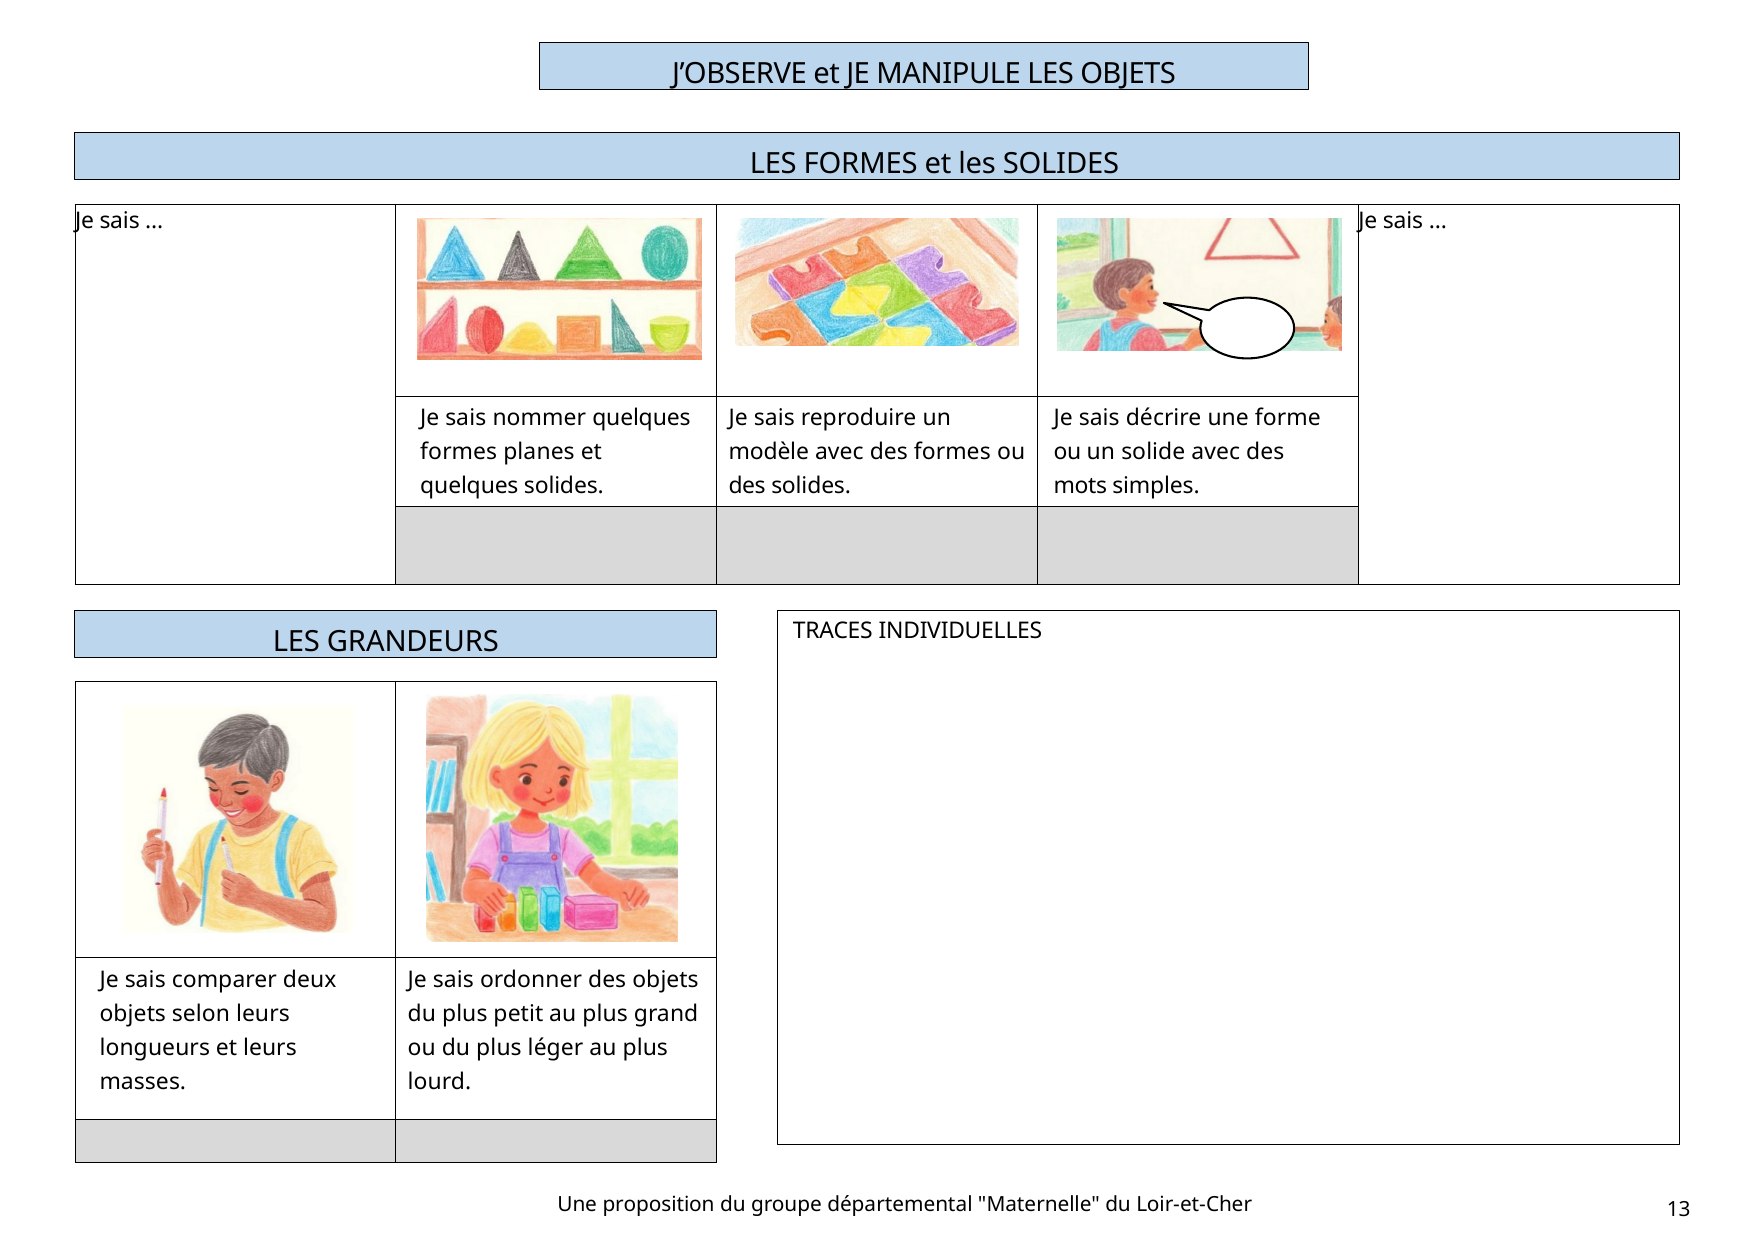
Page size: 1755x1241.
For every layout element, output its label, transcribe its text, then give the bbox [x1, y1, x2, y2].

picture [417, 218, 702, 360]
table_cell Je sais reproduire un modèle avec des formes ou des solides. [717, 397, 1037, 506]
table_cell Je sais nommer quelques formes planes et quelques solides. [396, 397, 716, 506]
picture [426, 694, 678, 942]
text_box J’OBSERVE et JE MANIPULE LES OBJETS [539, 42, 1309, 90]
table_header [396, 682, 716, 957]
table_header [717, 205, 1037, 396]
table_cell Je sais décrire une forme ou un solide avec des mots simples. [1038, 397, 1358, 506]
picture [123, 706, 353, 933]
table_cell [1038, 507, 1358, 584]
table_cell [396, 1120, 716, 1162]
table_header [396, 205, 716, 396]
text_box TRACES INDIVIDUELLES [777, 610, 1680, 1145]
table_header [1038, 205, 1358, 396]
table_cell Je sais ordonner des objets du plus petit au plus grand ou du plus léger au plus lourd. [396, 958, 716, 1119]
text_box [1163, 297, 1295, 359]
picture [1057, 218, 1342, 351]
table_cell Je sais comparer deux objets selon leurs longueurs et leurs masses. [76, 958, 395, 1119]
text_box 13 [1652, 1188, 1729, 1228]
text_box LES GRANDEURS [74, 610, 717, 658]
table_header Je sais … [1359, 205, 1679, 584]
table_header [76, 682, 395, 957]
text_box LES FORMES et les SOLIDES [74, 132, 1680, 180]
table_cell [396, 507, 716, 584]
table_cell [717, 507, 1037, 584]
table_cell [76, 1120, 395, 1162]
text_box Une proposition du groupe départemental "Maternelle" du Loir-et-Cher [542, 1182, 1307, 1223]
table_header Je sais … [76, 205, 395, 584]
picture [735, 218, 1019, 346]
